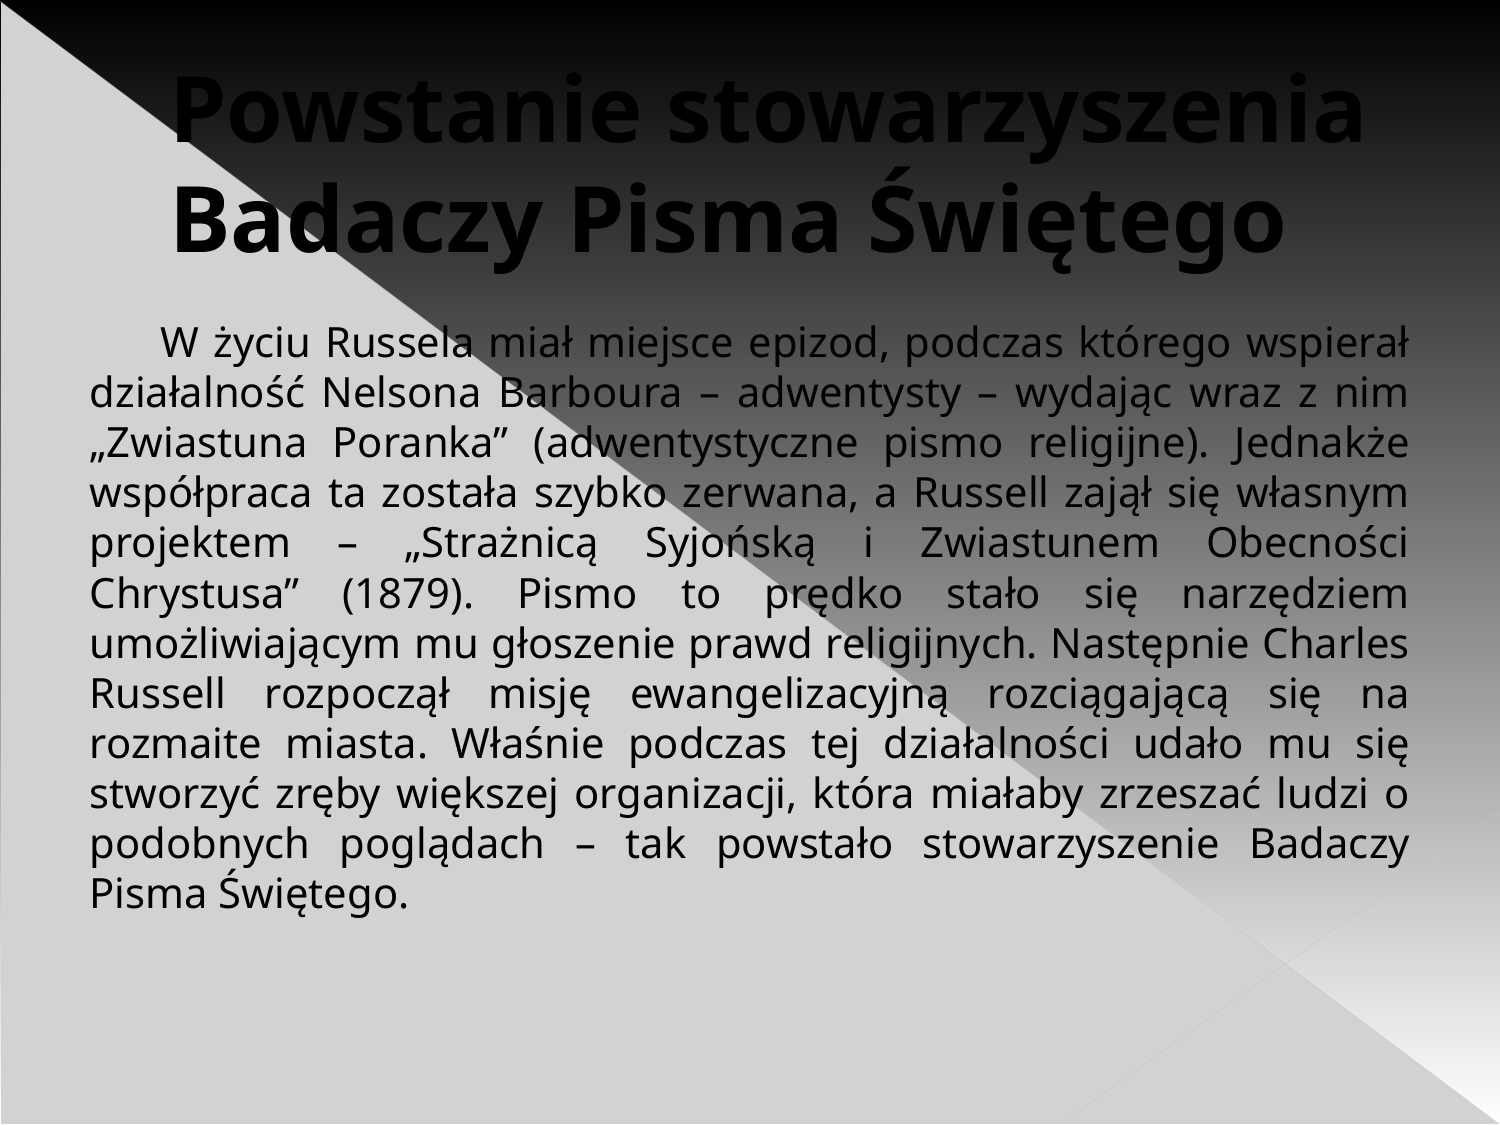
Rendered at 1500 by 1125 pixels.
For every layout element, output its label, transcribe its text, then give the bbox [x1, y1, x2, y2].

list W życiu Russela miał miejsce epizod, podczas którego wspierał działalność Nelsona Barboura – adwentysty – wydając wraz z nim „Zwiastuna Poranka” (adwentystyczne pismo religijne). Jednakże współpraca ta została szybko zerwana, a Russell zajął się własnym projektem – „Strażnicą Syjońską i Zwiastunem Obecności Chrystusa” (1879). Pismo to prędko stało się narzędziem umożliwiającym mu głoszenie prawd religijnych. Następnie Charles Russell rozpoczął misję ewangelizacyjną rozciągającą się na rozmaite miasta. Właśnie podczas tej działalności udało mu się stworzyć zręby większej organizacji, która miałaby zrzeszać ludzi o podobnych poglądach – tak powstało stowarzyszenie Badaczy Pisma Świętego. [75, 308, 1425, 922]
title Powstanie stowarzyszenia Badaczy Pisma Świętego [75, 43, 1425, 274]
